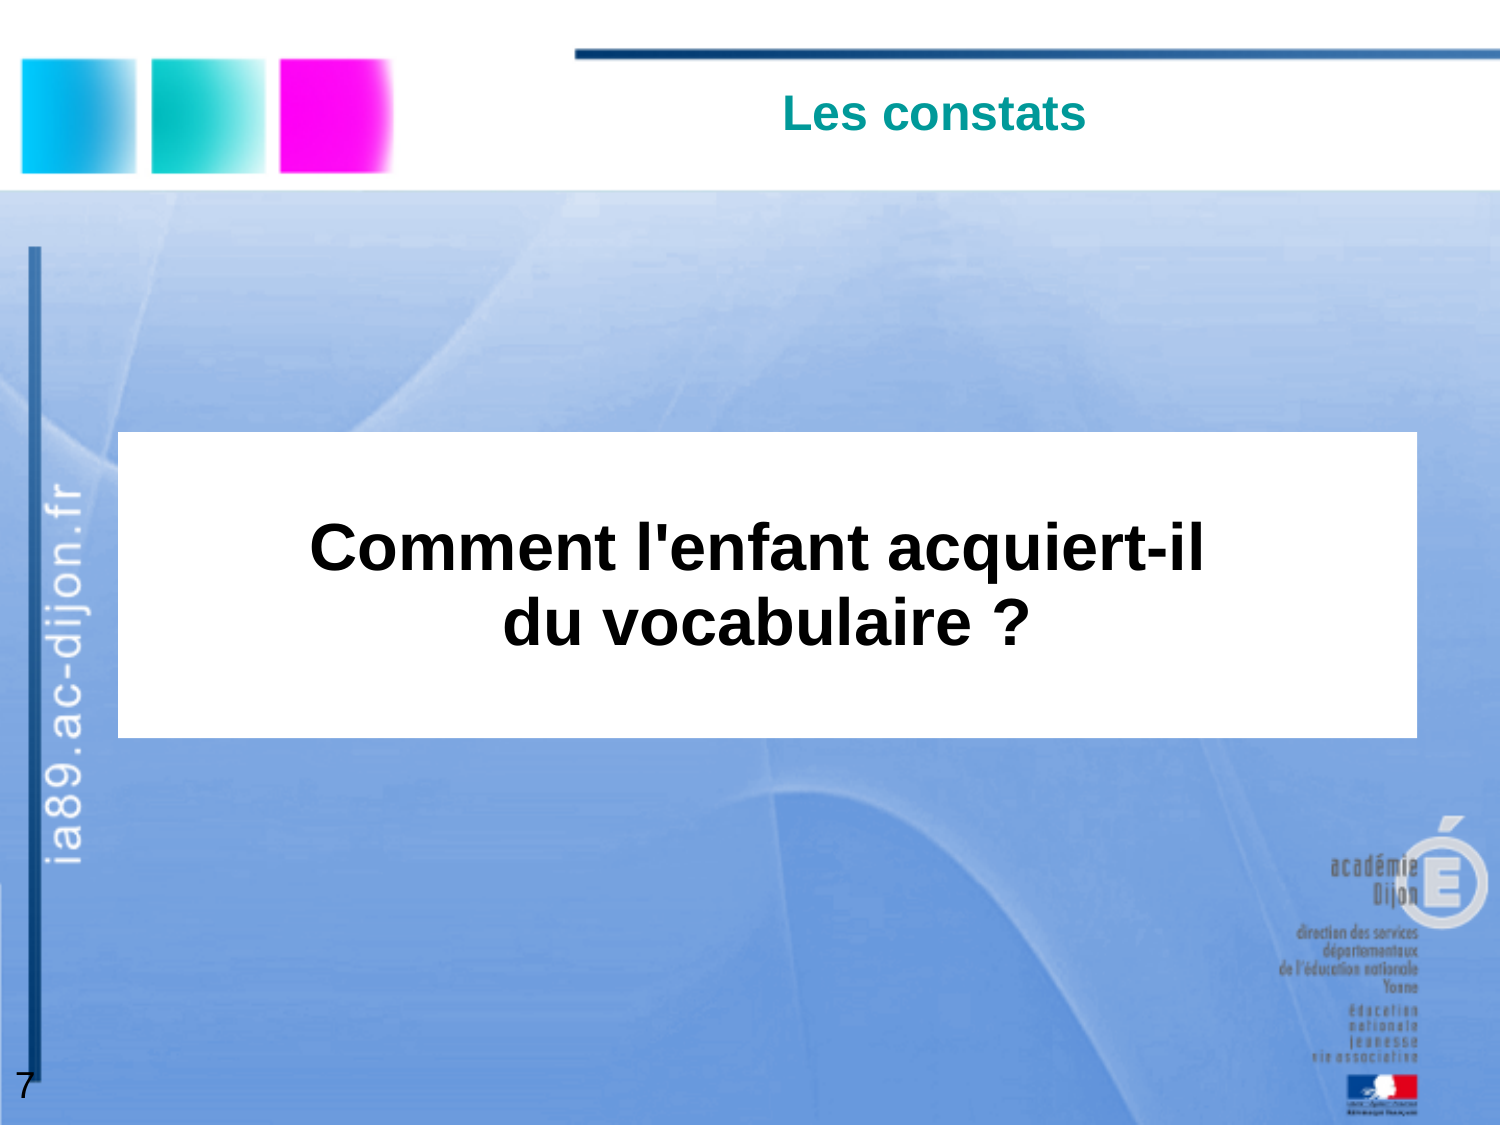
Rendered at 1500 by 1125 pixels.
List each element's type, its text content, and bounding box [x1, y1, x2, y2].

title Les constats [425, 42, 1459, 185]
title Comment l'enfant acquiert-il du vocabulaire ? [118, 432, 1418, 739]
text_box <numéro> [0, 1054, 657, 1125]
picture [0, 0, 1500, 1125]
